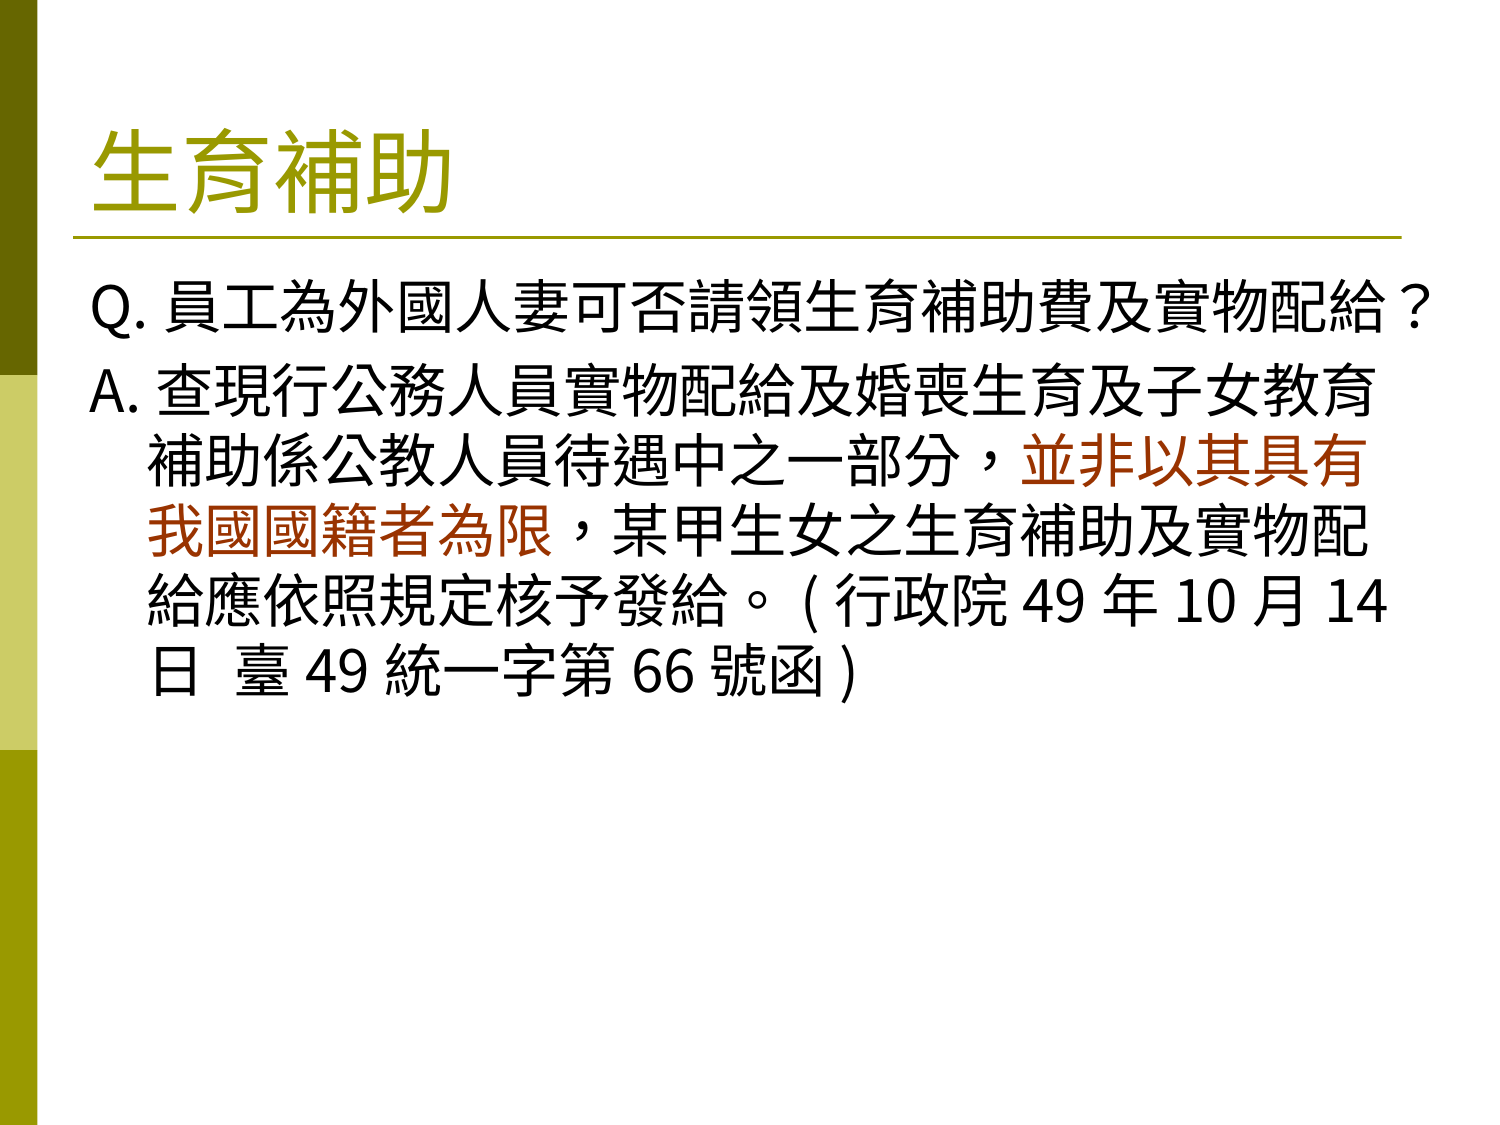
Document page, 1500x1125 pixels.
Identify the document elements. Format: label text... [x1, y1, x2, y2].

title 生育補助 [75, 45, 1426, 233]
list Q.員工為外國人妻可否請領生育補助費及實物配給？ A.查現行公務人員實物配給及婚喪生育及子女教育補助係公教人員待遇中之一部分，並非以其具有我國國籍者為限，某甲生女之生育補助及實物配給應依照規定核予發給。(行政院49年10月14日 臺49統一字第66號函) [75, 262, 1426, 1006]
